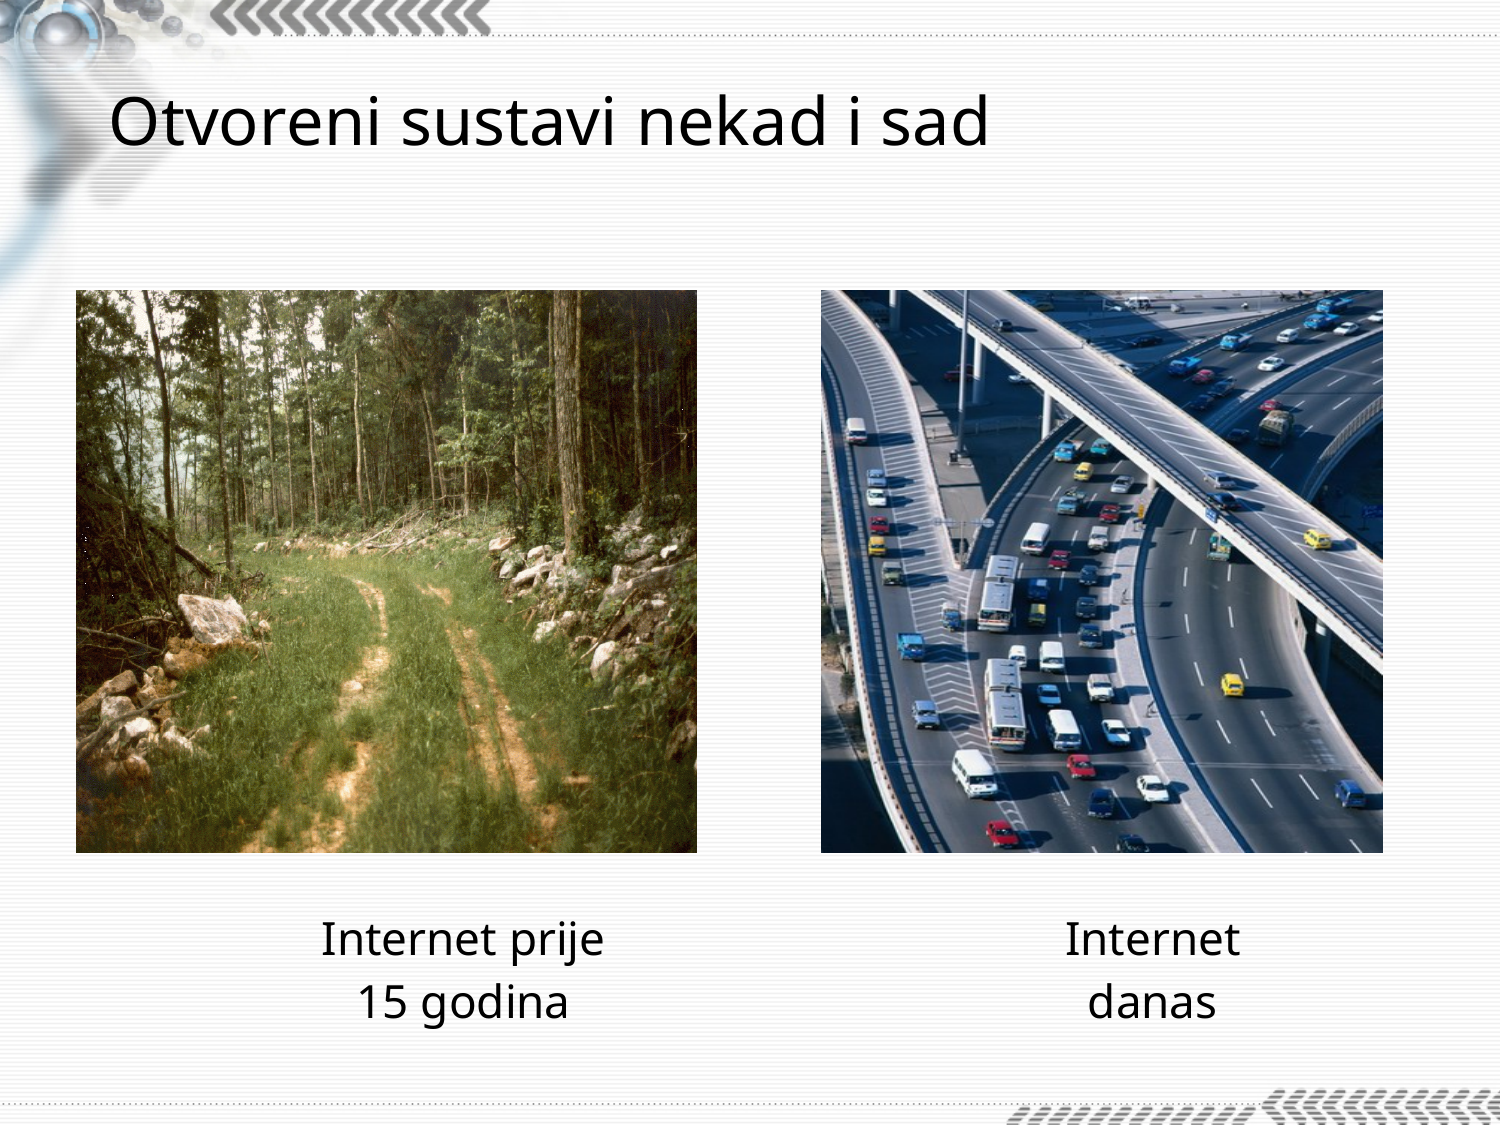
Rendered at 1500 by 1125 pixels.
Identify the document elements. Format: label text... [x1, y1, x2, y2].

title Otvoreni sustavi nekad i sad [94, 49, 1407, 173]
text_box Internet prije 15 godina [306, 898, 621, 1041]
picture [0, 0, 1500, 1125]
text_box Internet danas [1050, 898, 1256, 1041]
